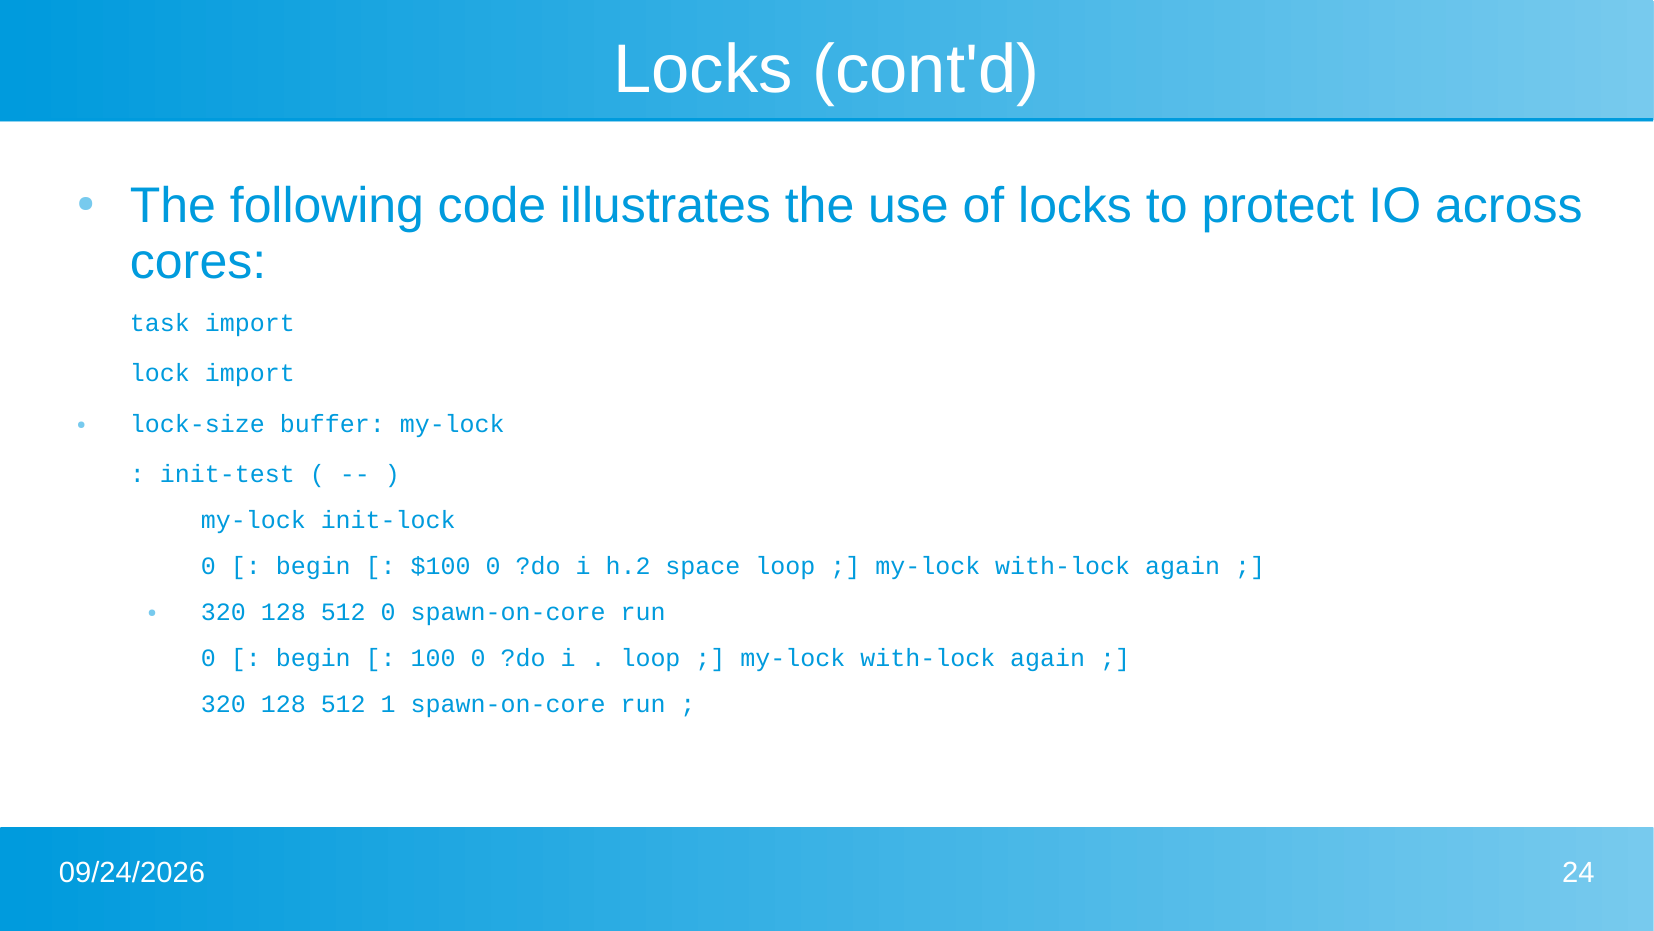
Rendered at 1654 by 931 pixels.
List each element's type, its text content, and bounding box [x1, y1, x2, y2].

title Locks (cont'd) [59, 29, 1595, 108]
list The following code illustrates the use of locks to protect IO across cores: task import lock import lock-size buffer: my-lock : init-test ( -- ) my-lock init-lock 0 [: begin [: $100 0 ?do i h.2 space loop ;] my-lock with-lock again ;] 320 128 512 0 spawn-on-core run 0 [: begin [: 100 0 ?do i . loop ;] my-lock with-lock again ;] 320 128 512 1 spawn-on-core run ; [59, 177, 1595, 768]
